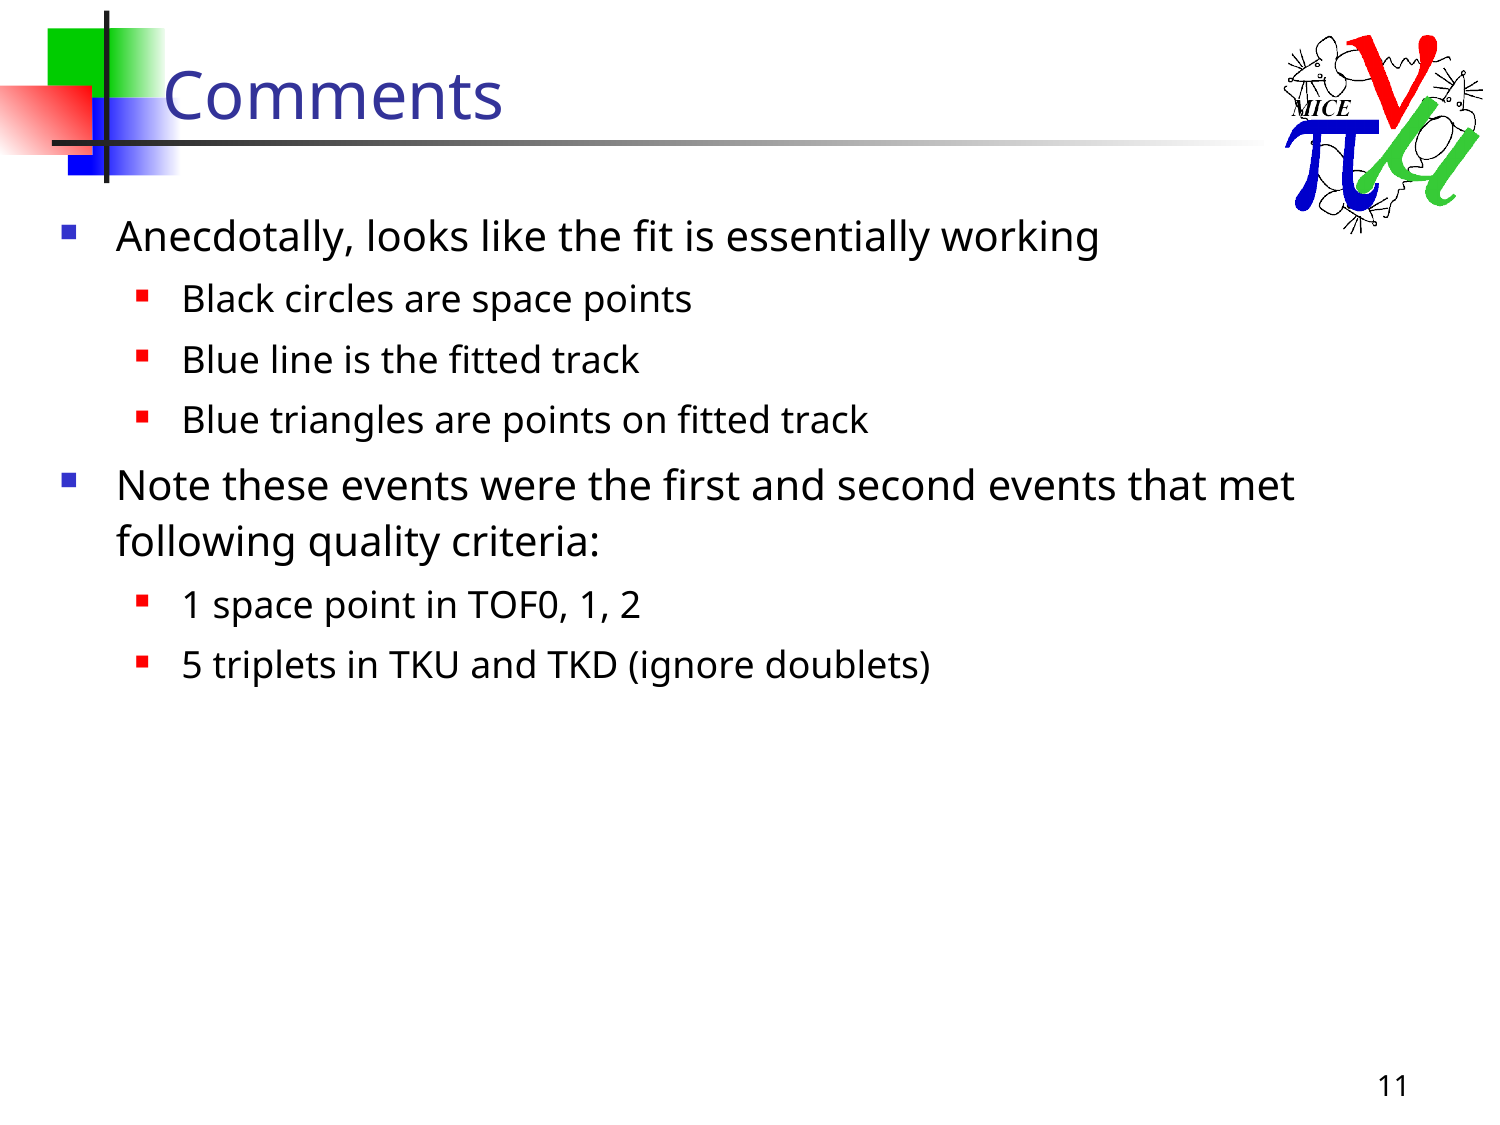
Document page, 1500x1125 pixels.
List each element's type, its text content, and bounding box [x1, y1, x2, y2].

picture [1264, 5, 1500, 251]
title Comments [162, 0, 1441, 188]
list Anecdotally, looks like the fit is essentially working Black circles are space points Blue line is the fitted track Blue triangles are points on fitted track Note these events were the first and second events that met following quality criteria: 1 space point in TOF0, 1, 2 5 triplets in TKU and TKD (ignore doublets) [59, 206, 1477, 895]
